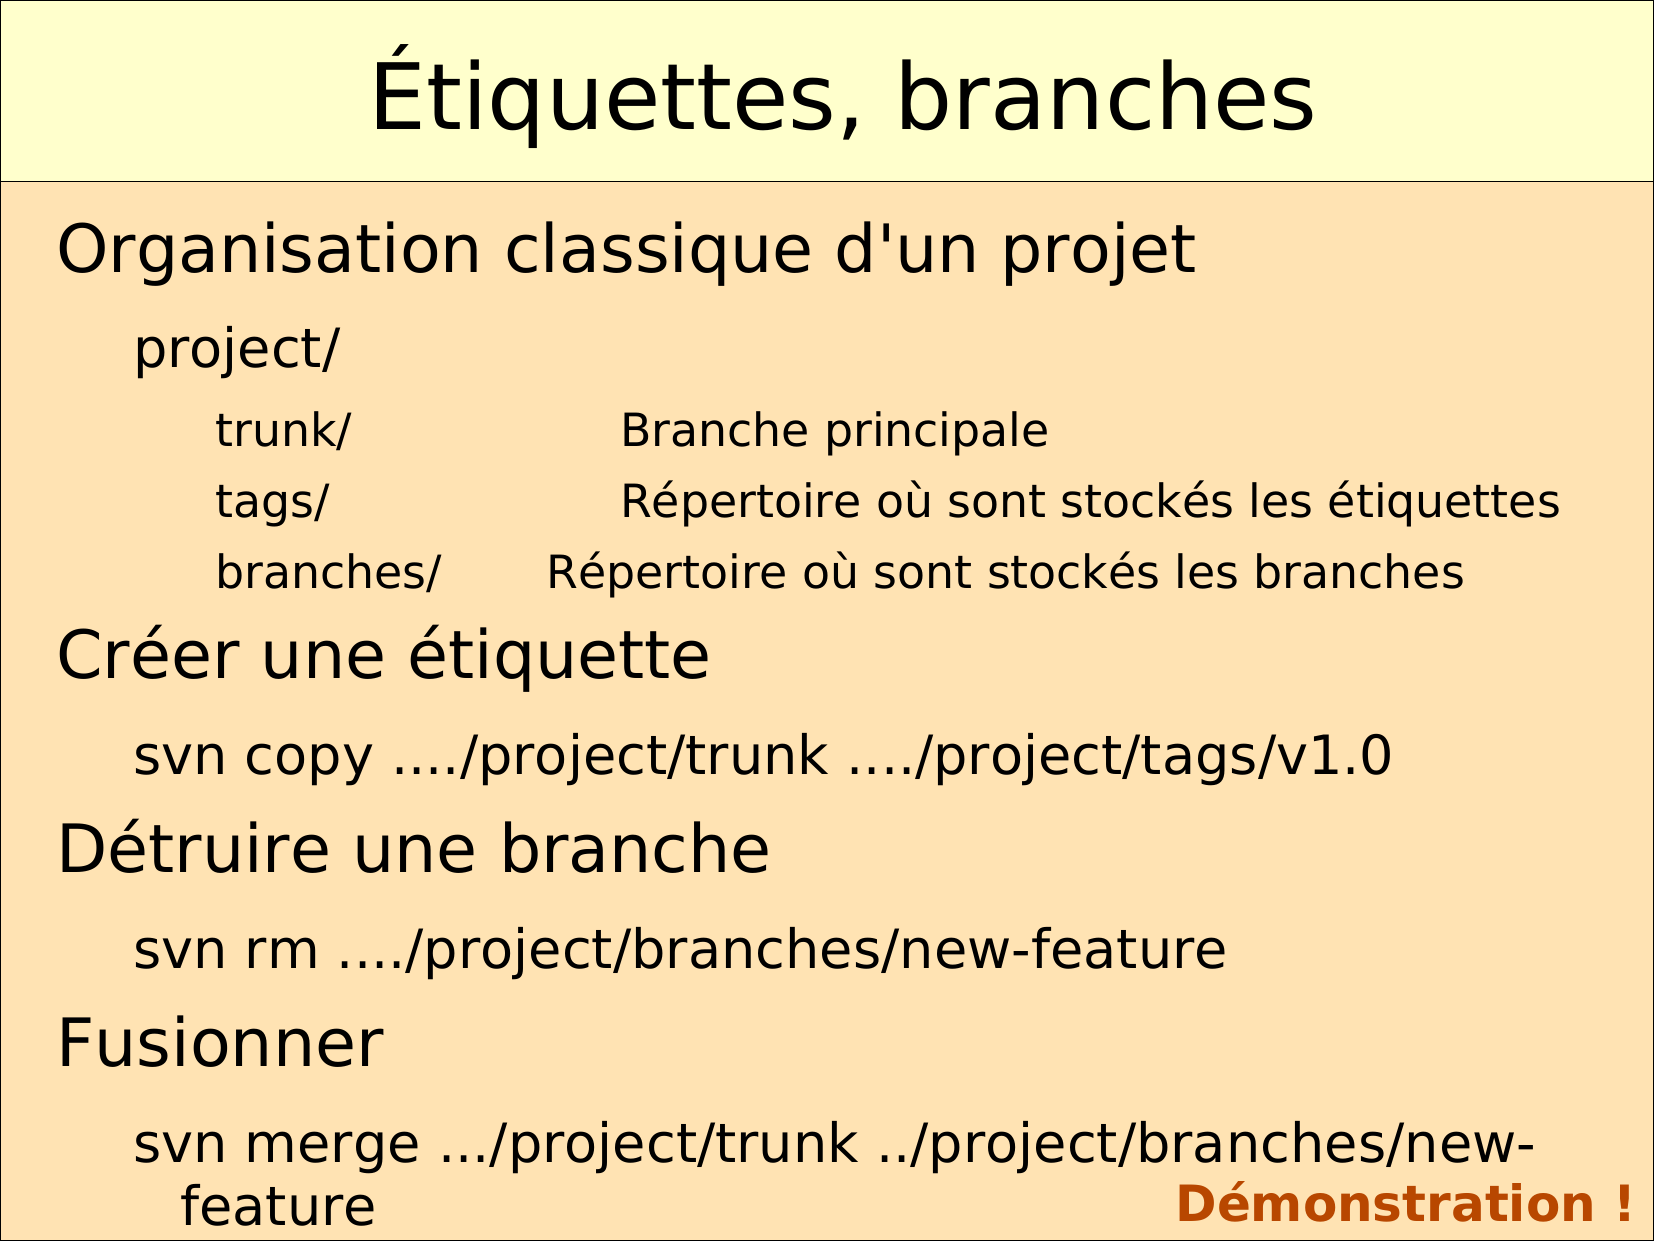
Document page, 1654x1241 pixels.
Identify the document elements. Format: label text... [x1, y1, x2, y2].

title Étiquettes, branches [135, 43, 1552, 151]
list Organisation classique d'un projet project/ trunk/ Branche principale tags/ Répertoire où sont stockés les étiquettes branches/ Répertoire où sont stockés les branches Créer une étiquette svn copy ..../project/trunk ..../project/tags/v1.0 Détruire une branche svn rm ..../project/branches/new-feature Fusionner svn merge .../project/trunk ../project/branches/new-feature [38, 210, 1595, 1239]
text_box Démonstration ! [1160, 1167, 1654, 1241]
